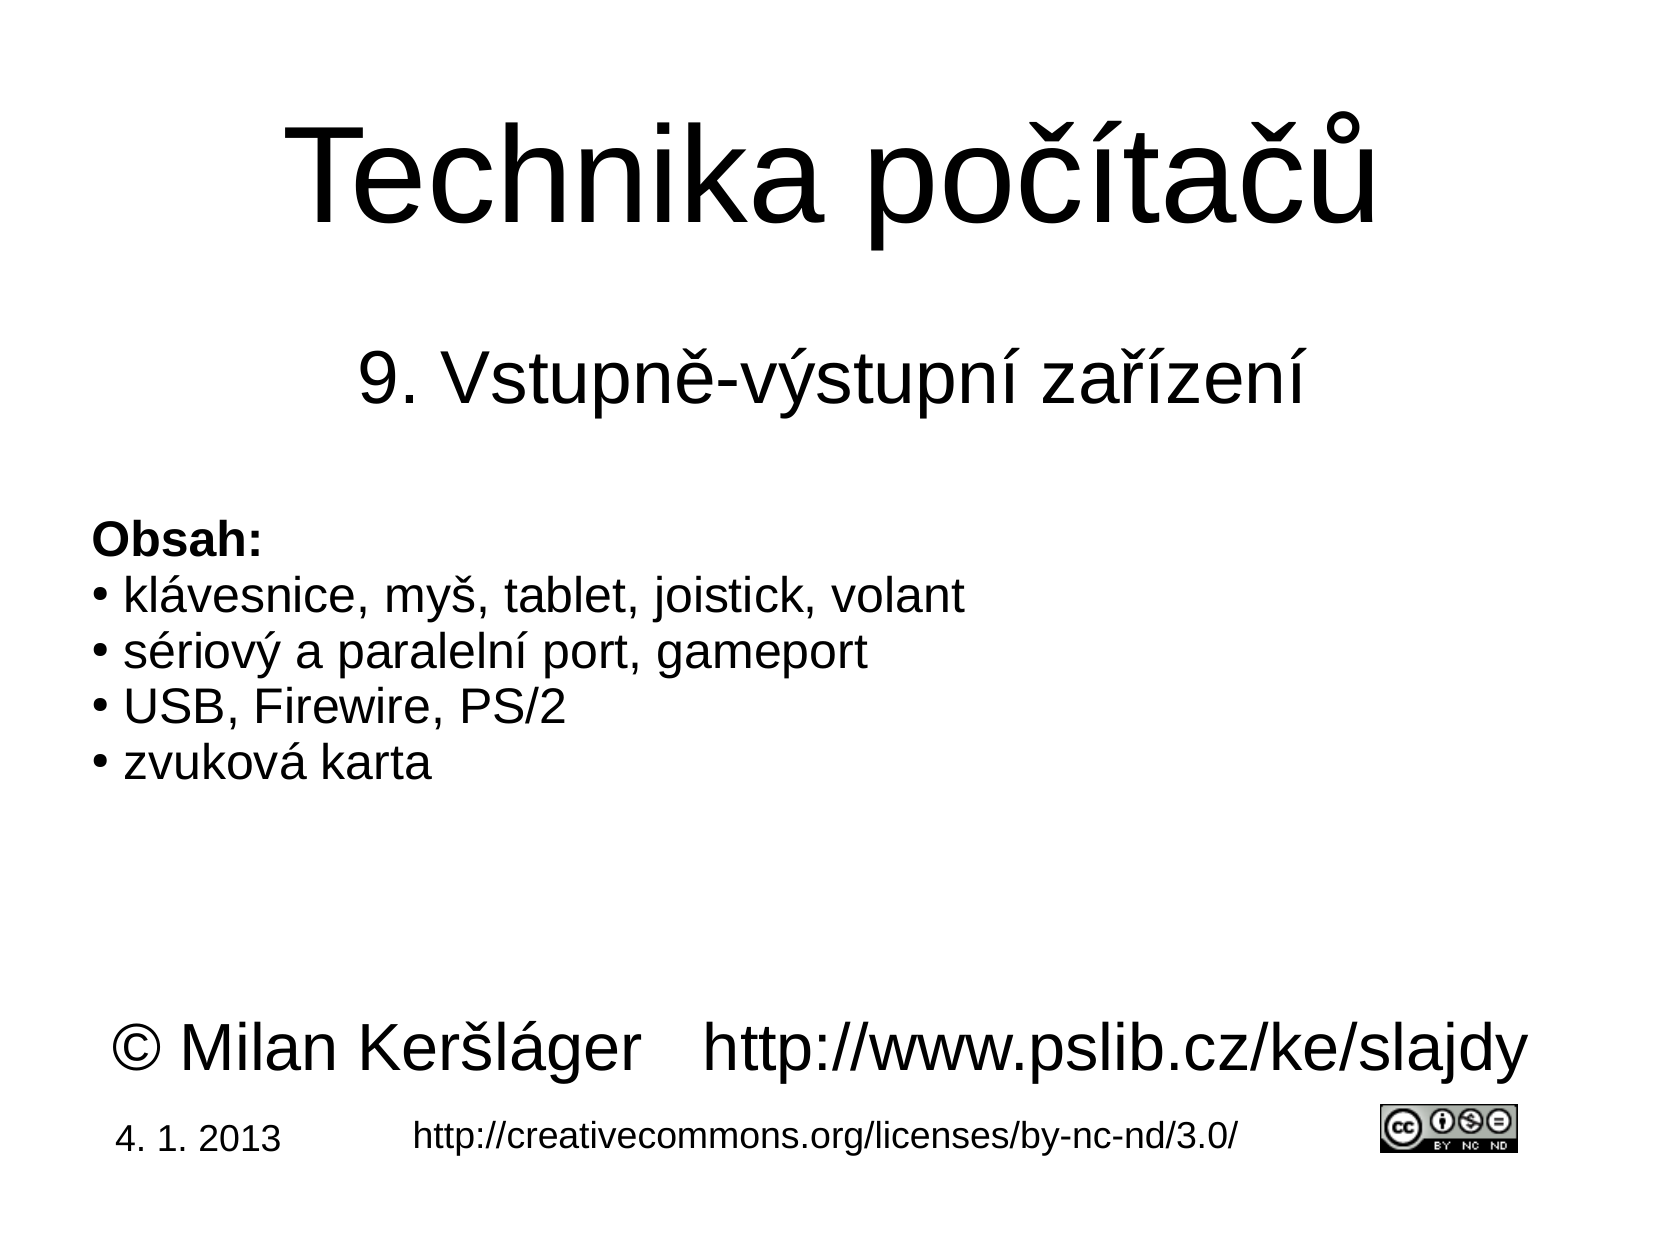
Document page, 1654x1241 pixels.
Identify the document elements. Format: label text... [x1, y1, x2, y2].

picture [1380, 1104, 1518, 1153]
text_box 4.1.2013 [100, 1110, 337, 1168]
title Technika počítačů 9. Vstupně-výstupní zařízení [88, 56, 1577, 461]
text_box http://creativecommons.org/licenses/by-nc-nd/3.0/ [339, 1107, 1313, 1165]
text_box Obsah: klávesnice, myš, tablet, joistick, volant sériový a paralelní port, gameport USB, Firewire, PS/2 zvuková karta [76, 503, 1583, 798]
list © Milan Keršláger http://www.pslib.cz/ke/slajdy [76, 1009, 1565, 1087]
